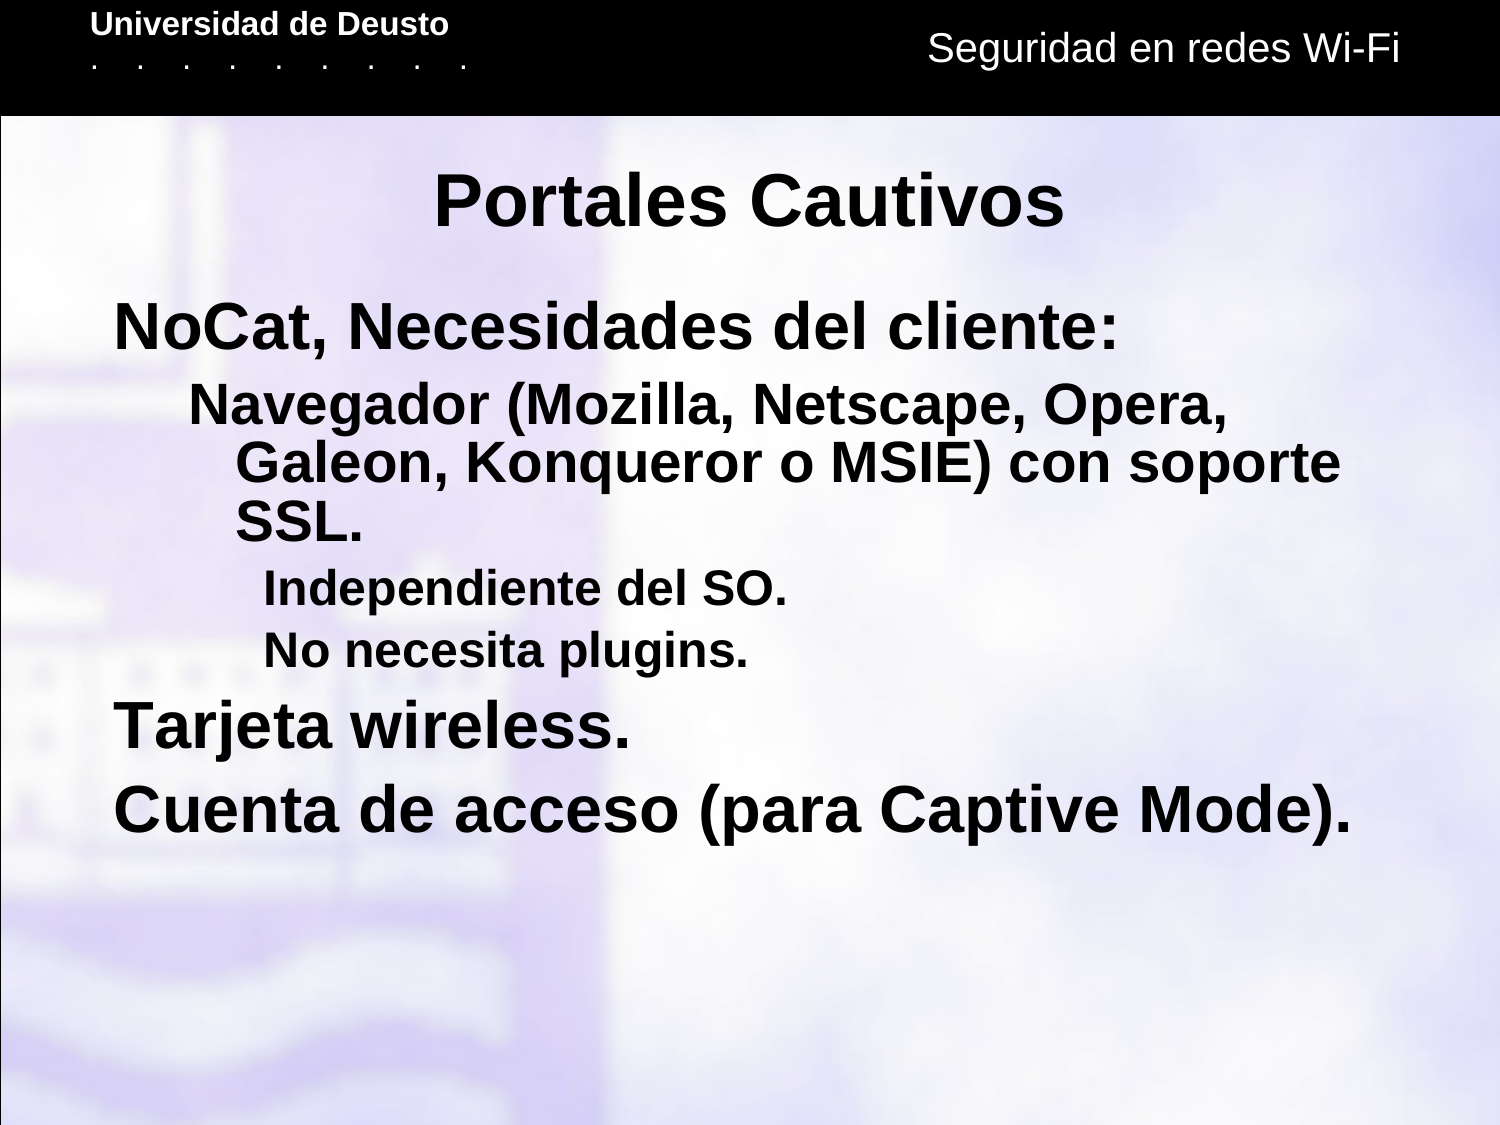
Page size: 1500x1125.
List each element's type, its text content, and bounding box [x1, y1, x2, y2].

title Portales Cautivos [112, 137, 1388, 263]
list NoCat, Necesidades del cliente: Navegador (Mozilla, Netscape, Opera, Galeon, Konqueror o MSIE) con soporte SSL. Independiente del SO. No necesita plugins. Tarjeta wireless. Cuenta de acceso (para Captive Mode). [114, 295, 1390, 983]
picture [1, 116, 1500, 1125]
